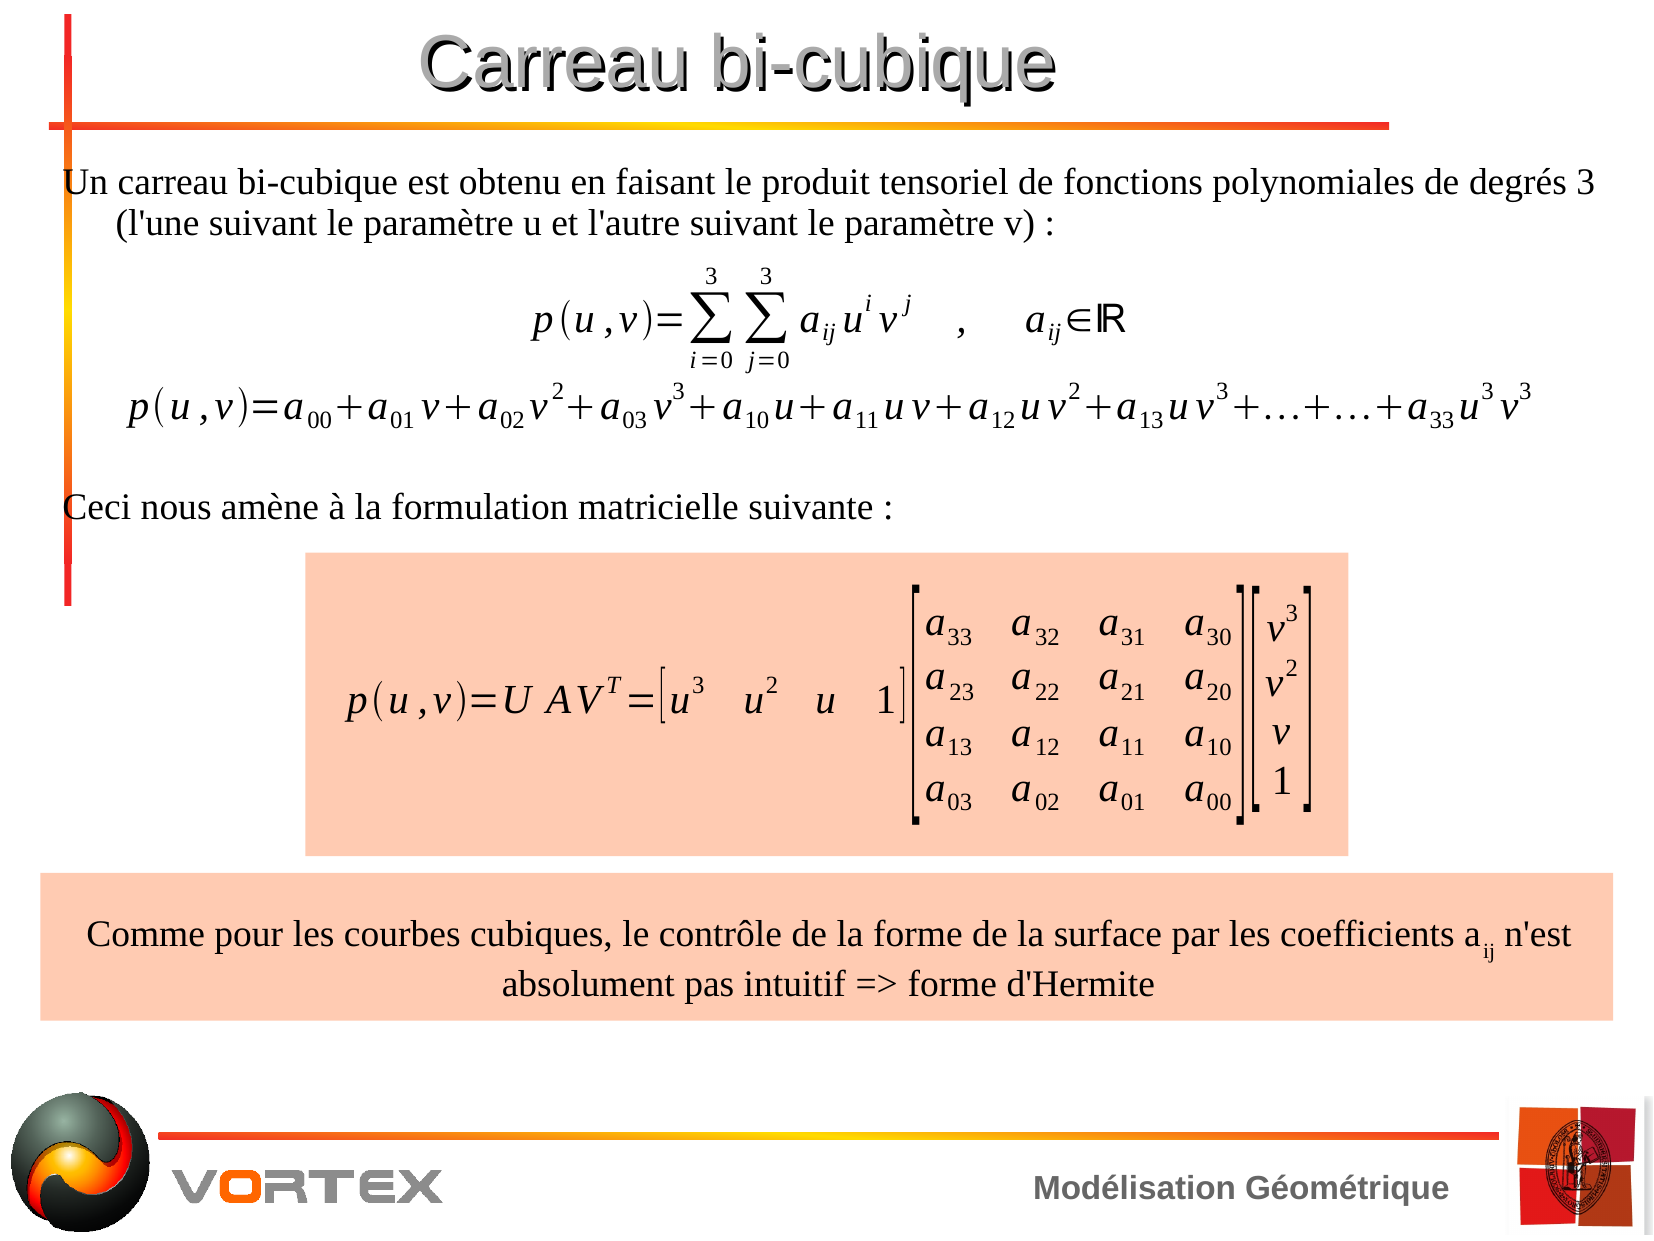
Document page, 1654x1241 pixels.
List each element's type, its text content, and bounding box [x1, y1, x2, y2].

chart [114, 258, 1539, 435]
title Carreau bi-cubique [82, 4, 1392, 120]
list Un carreau bi-cubique est obtenu en faisant le produit tensoriel de fonctions polynomiales de degrés 3 (l'une suivant le paramètre u et l'autre suivant le paramètre v) : Ceci nous amène à la formulation matricielle suivante : Comme pour les courbes cubiques, le contrôle de la forme de la surface par les coefficients aij n'est absolument pas intuitif => forme d'Hermite [44, 160, 1611, 1103]
picture [11, 1092, 443, 1232]
picture [1505, 1096, 1653, 1235]
text_box [40, 872, 44, 1021]
chart [333, 583, 1321, 828]
